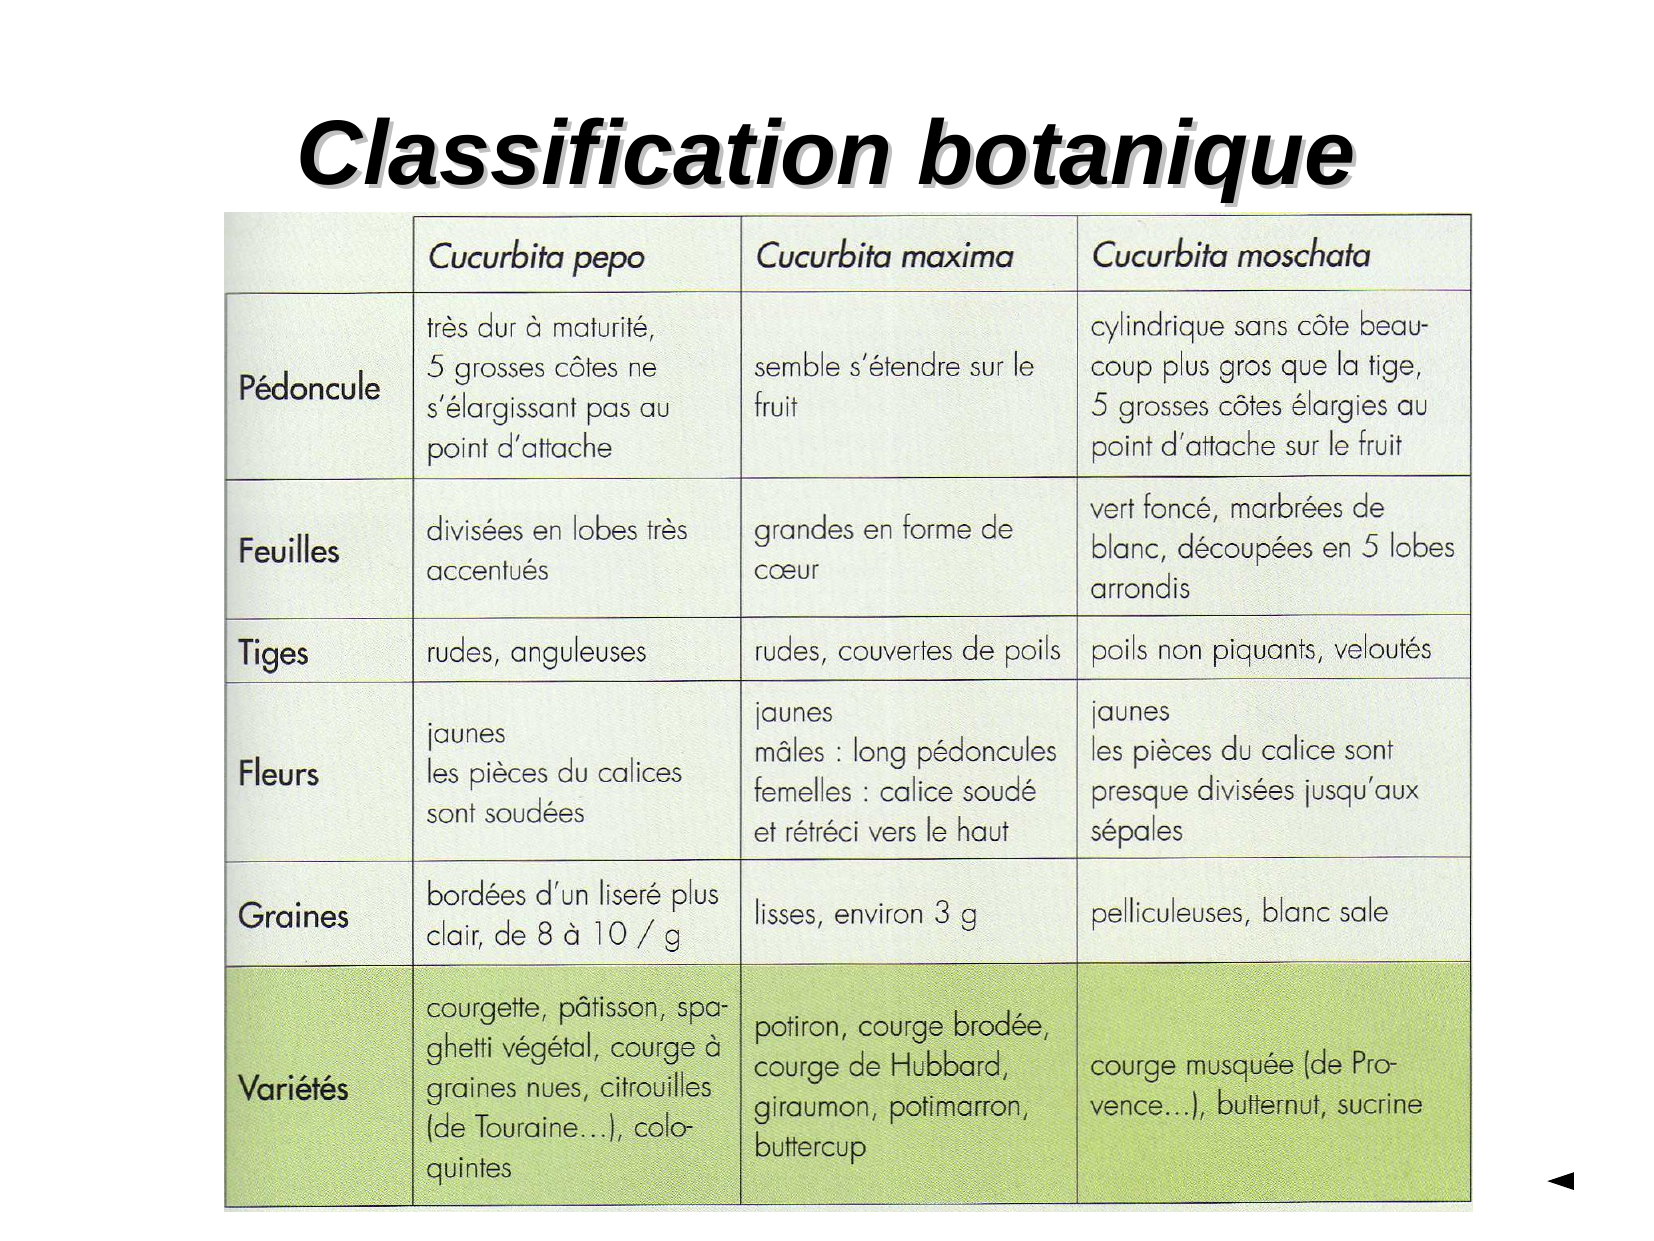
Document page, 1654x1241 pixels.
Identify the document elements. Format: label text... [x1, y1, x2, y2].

title Classification botanique [82, 49, 1571, 257]
picture [224, 212, 1473, 1212]
